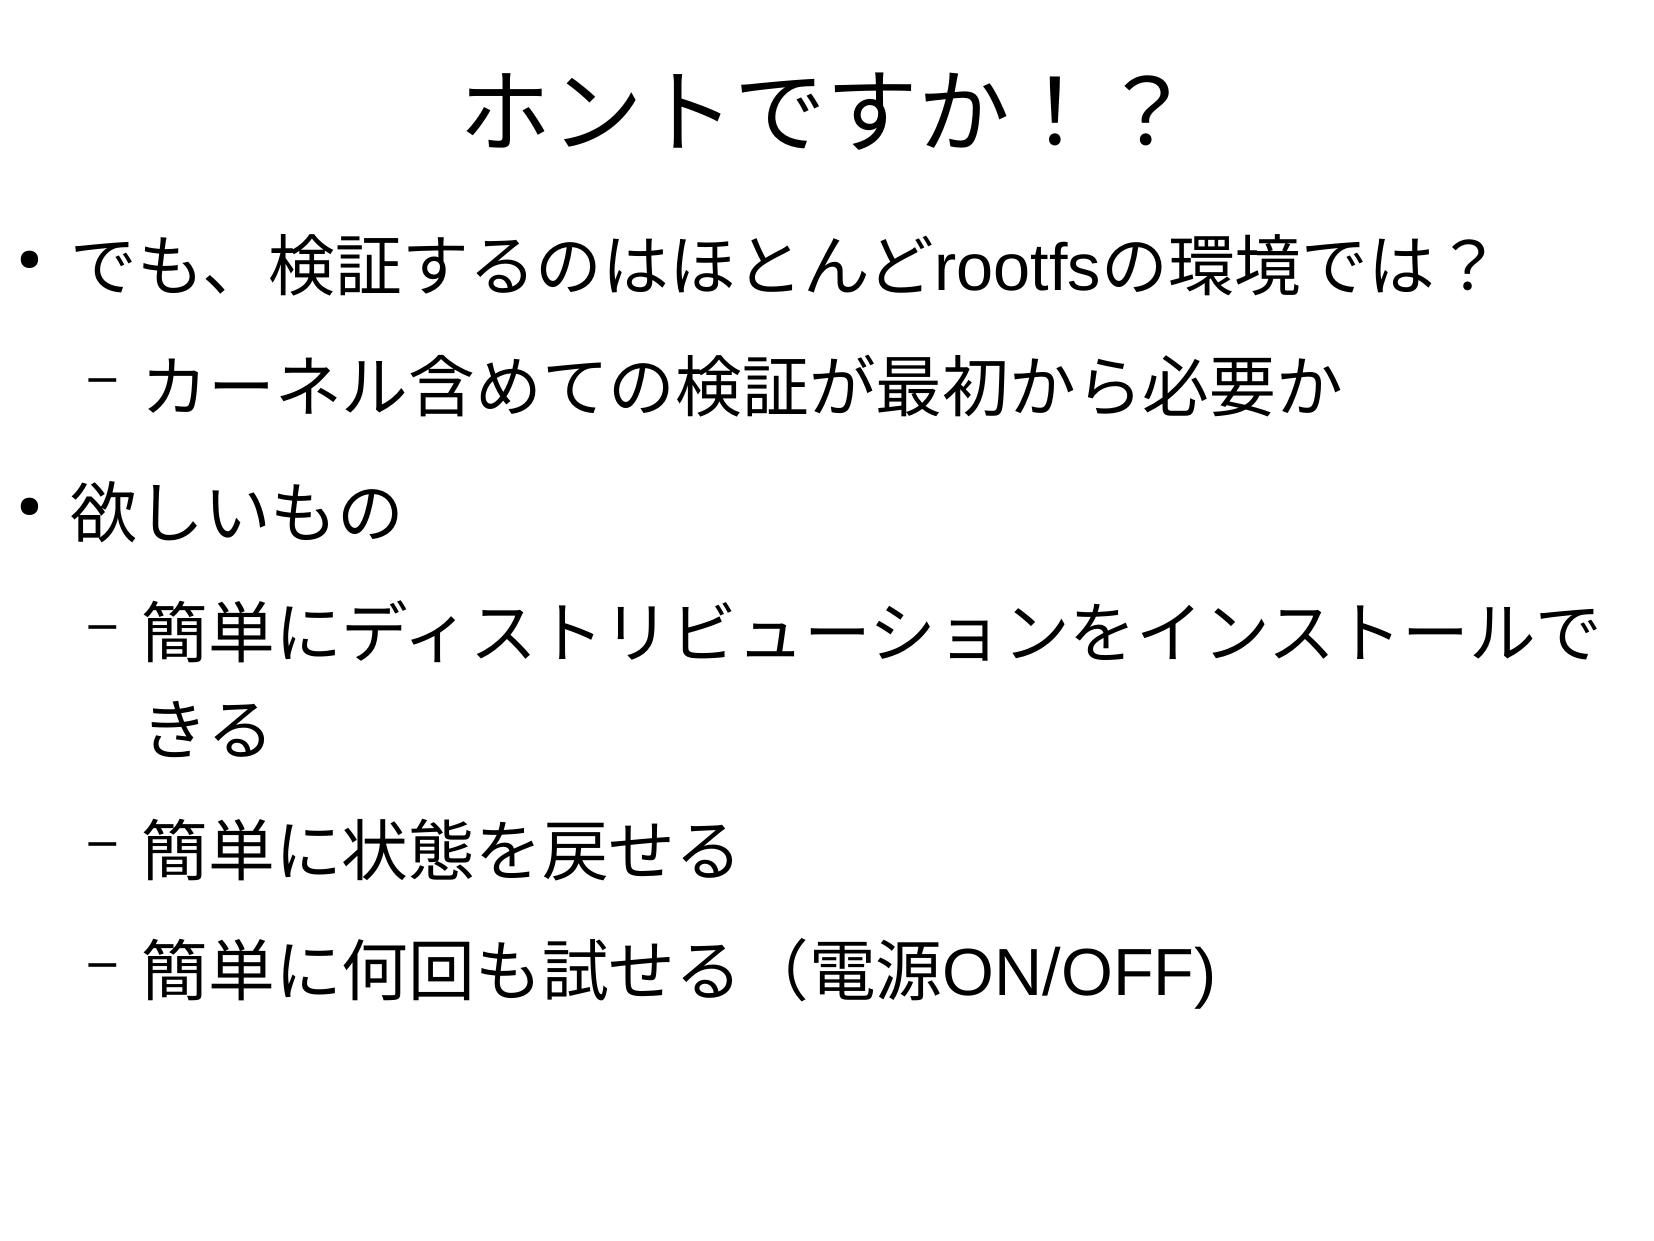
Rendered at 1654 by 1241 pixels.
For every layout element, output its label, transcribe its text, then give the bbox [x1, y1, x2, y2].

title ホントですか！？ [0, 2, 1654, 210]
list でも、検証するのはほとんどrootfsの環境では？ カーネル含めての検証が最初から必要か 欲しいもの 簡単にディストリビューションをインストールできる 簡単に状態を戻せる 簡単に何回も試せる（電源ON/OFF) [0, 213, 1642, 1178]
